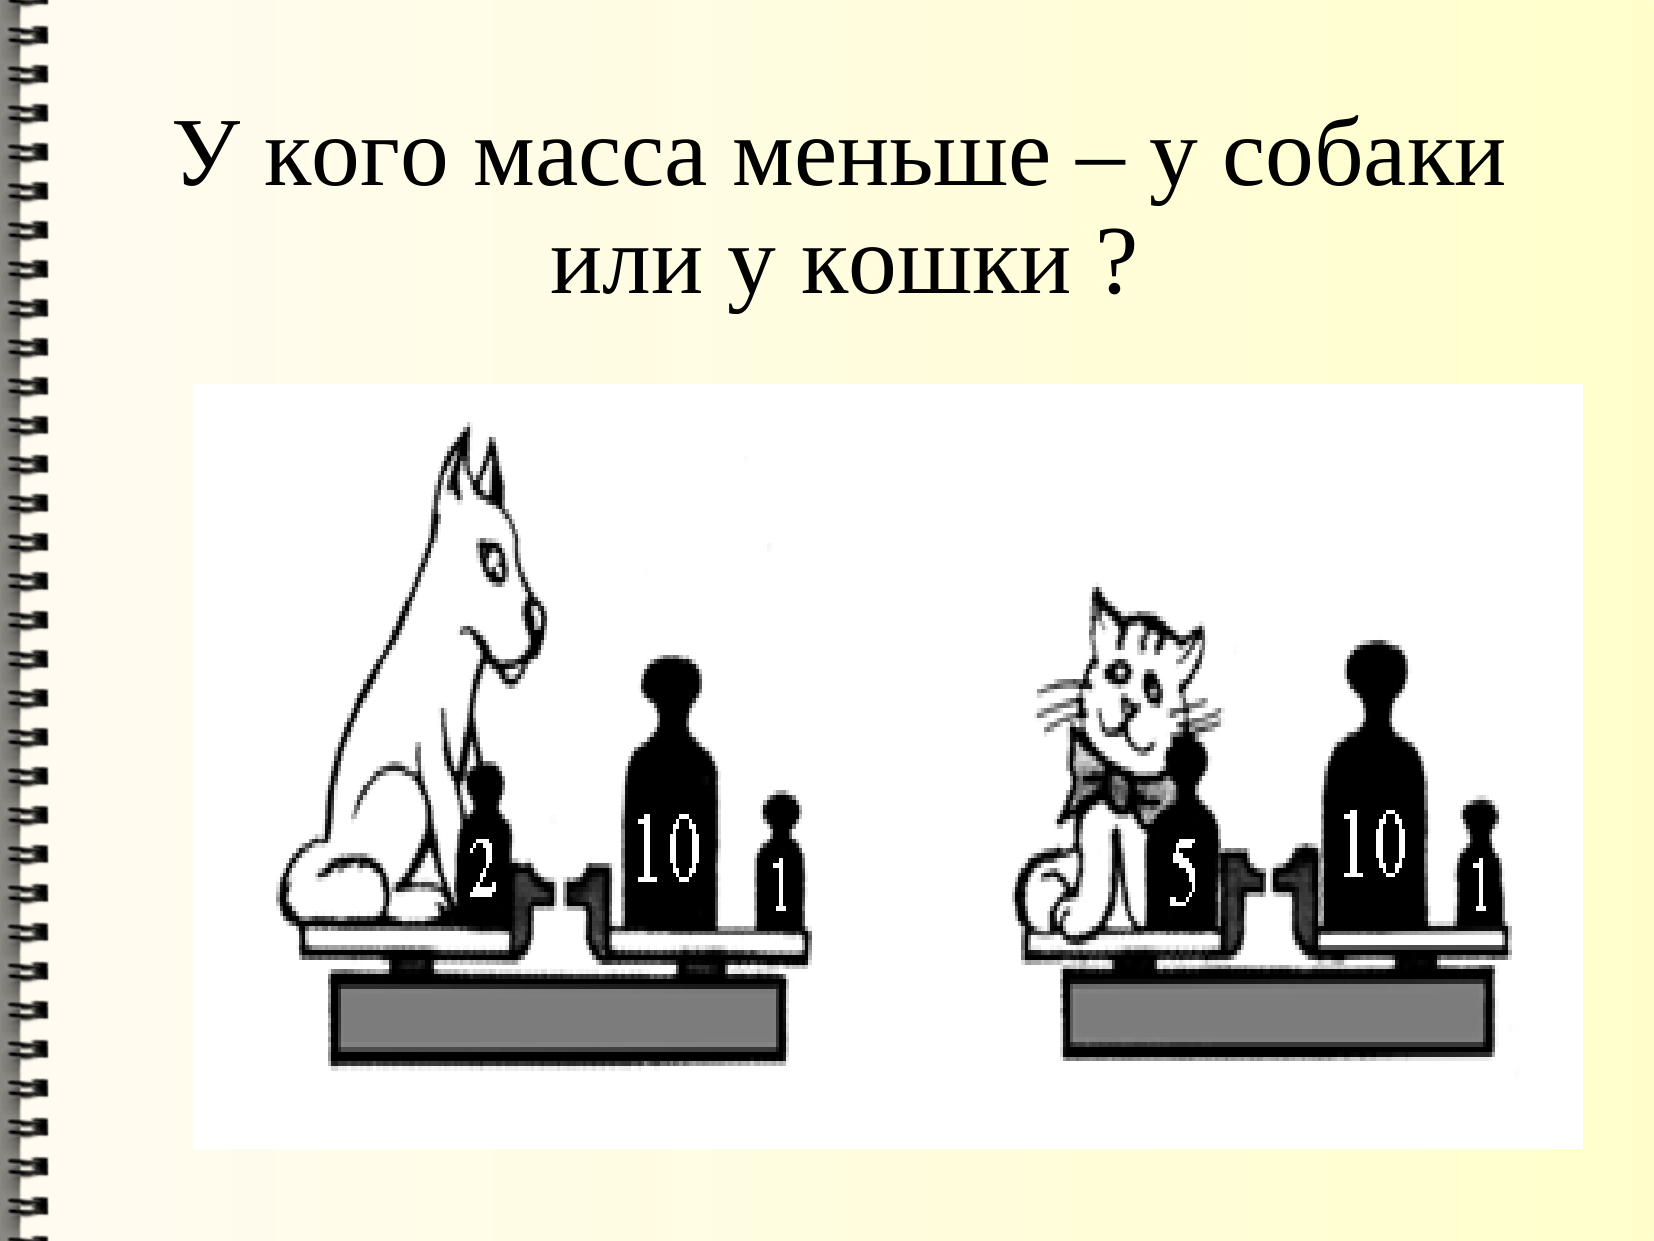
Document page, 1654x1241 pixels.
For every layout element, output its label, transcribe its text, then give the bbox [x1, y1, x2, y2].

picture [193, 384, 1583, 1149]
title У кого масса меньше – у собаки или у кошки ? [121, 98, 1534, 315]
picture [0, 0, 1654, 1241]
